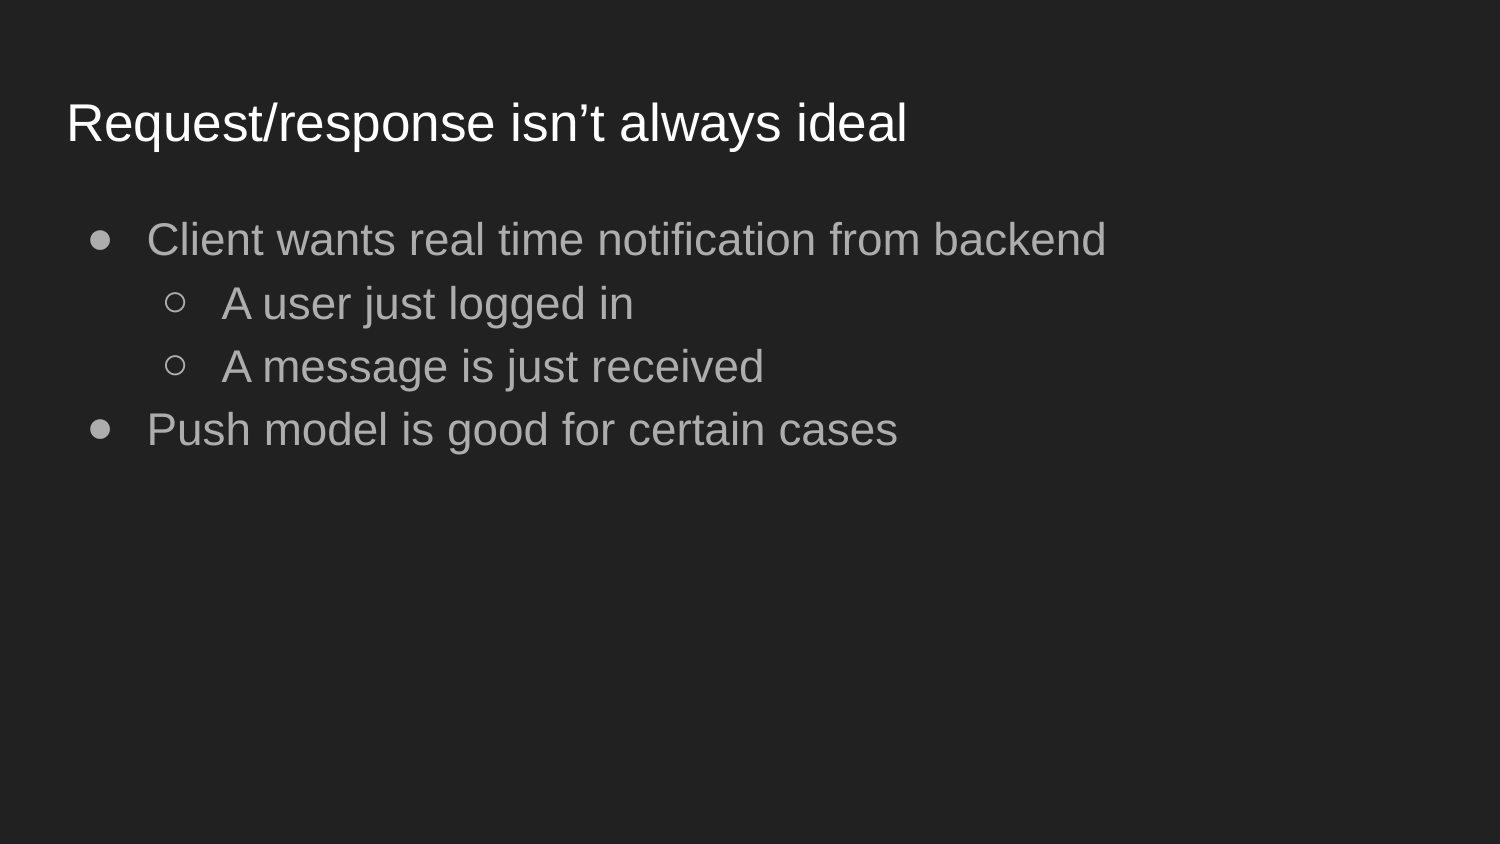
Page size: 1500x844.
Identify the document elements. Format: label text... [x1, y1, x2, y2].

list Client wants real time notification from backend A user just logged in A message is just received Push model is good for certain cases [56, 186, 1248, 732]
title Request/response isn’t always ideal [51, 72, 1449, 167]
